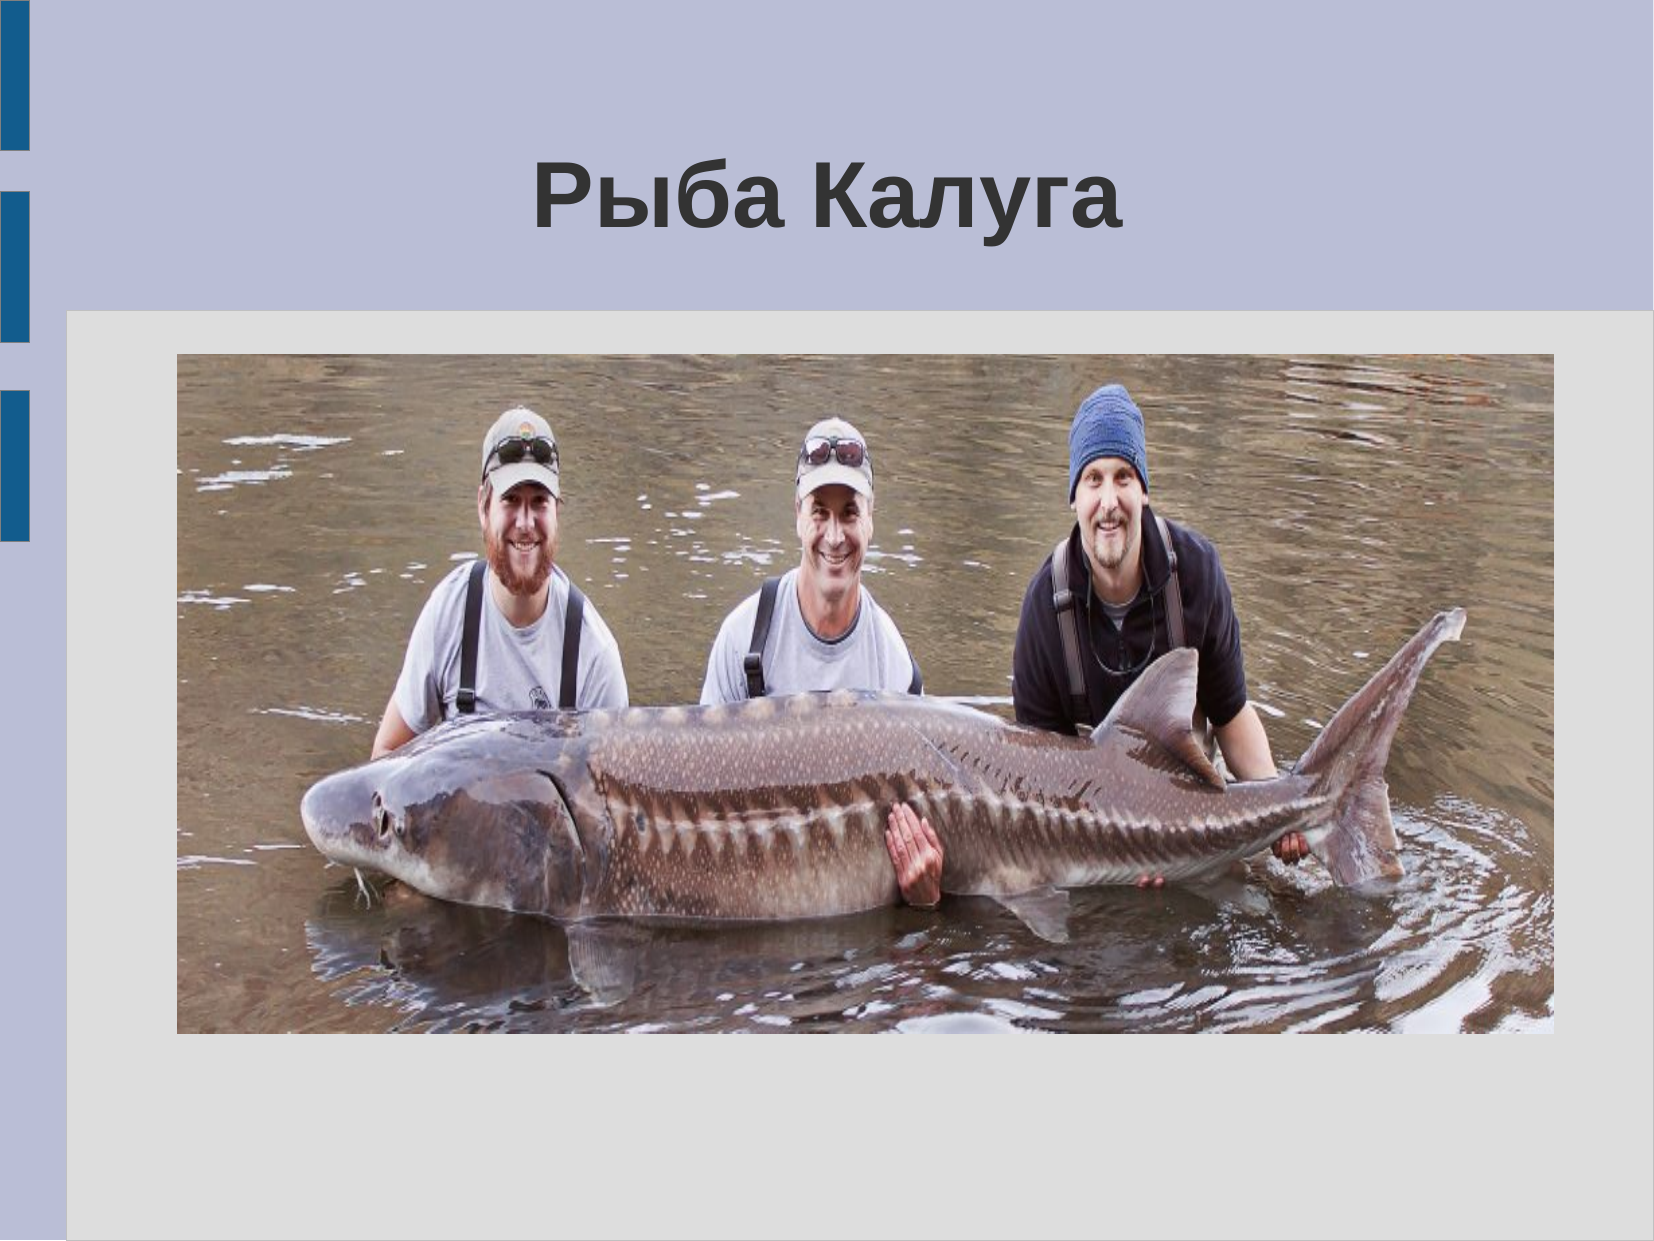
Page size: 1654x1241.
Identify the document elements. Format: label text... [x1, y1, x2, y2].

title Рыба Калуга [121, 91, 1534, 299]
picture [177, 354, 1554, 1034]
